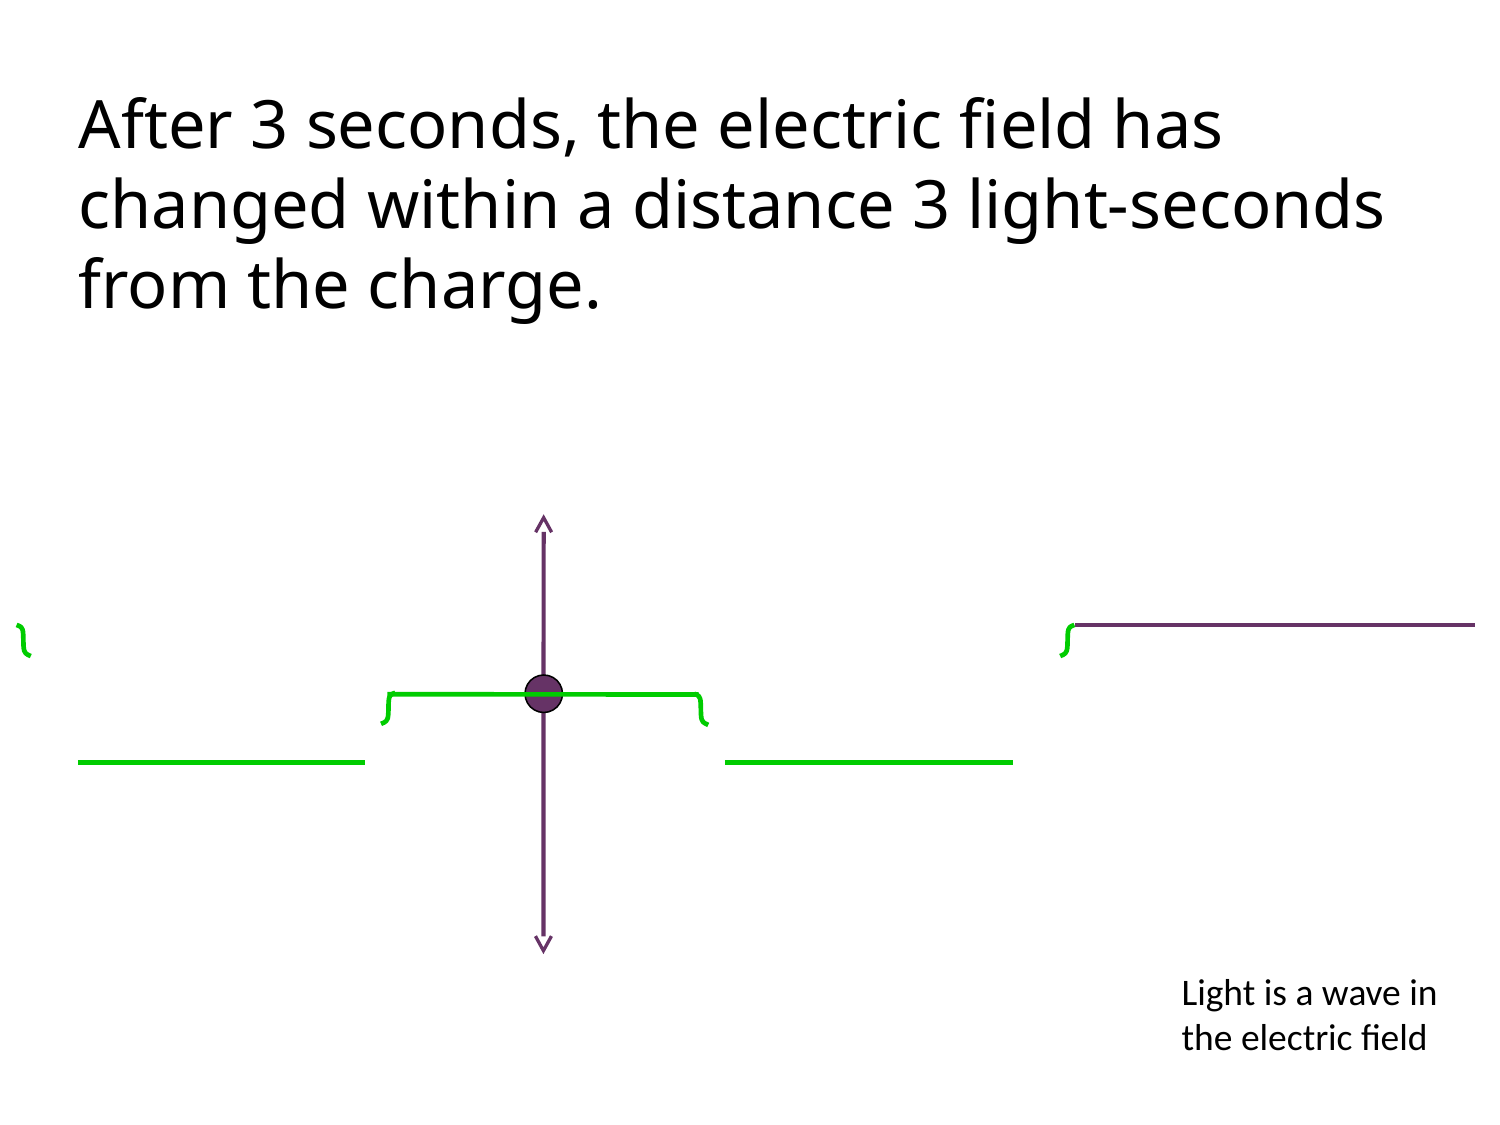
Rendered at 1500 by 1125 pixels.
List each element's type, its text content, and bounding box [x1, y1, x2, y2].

text_box Light is a wave in the electric field [1166, 960, 1485, 1066]
text_box [525, 697, 563, 713]
text_box After 3 seconds, the electric field has changed within a distance 3 light-seconds from the charge. [63, 74, 1500, 330]
text_box [525, 675, 563, 692]
